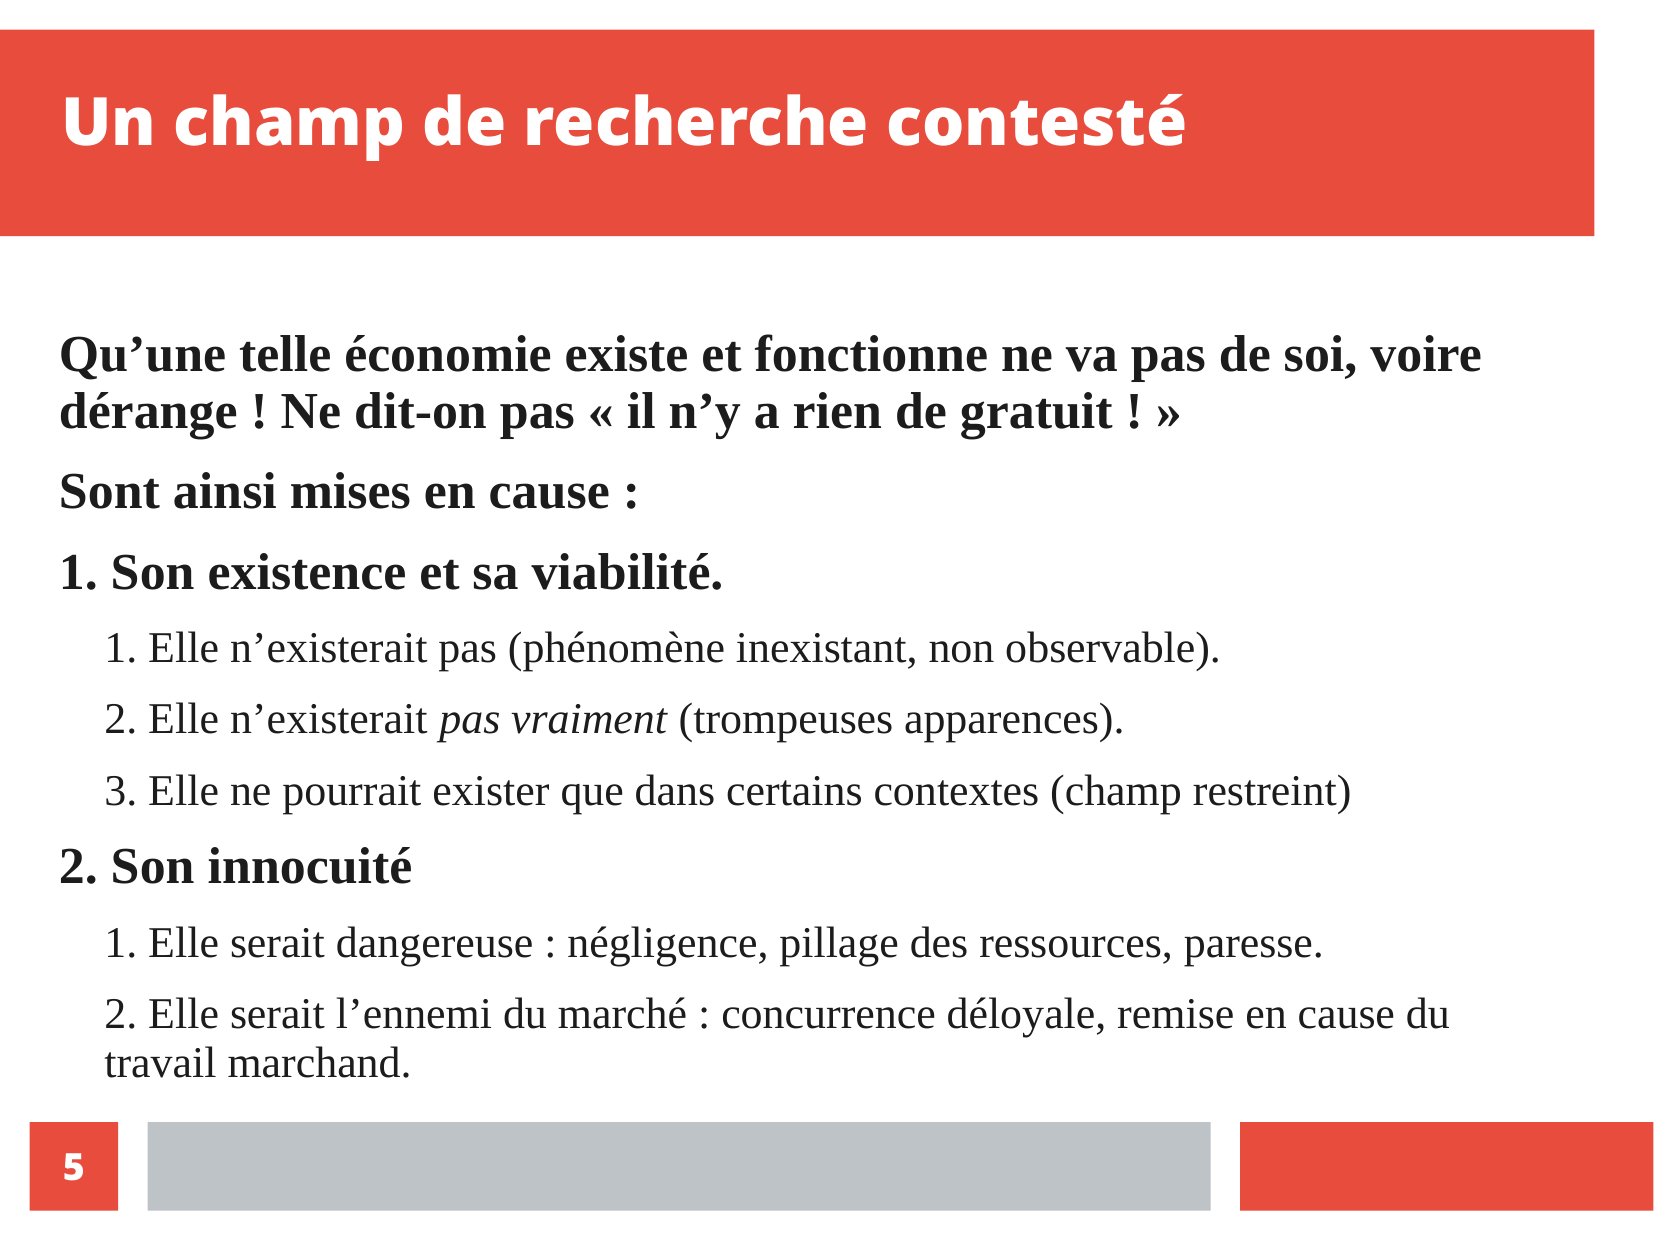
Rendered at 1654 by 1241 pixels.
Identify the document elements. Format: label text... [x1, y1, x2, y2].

title Un champ de recherche contesté [61, 64, 1597, 166]
list Qu’une telle économie existe et fonctionne ne va pas de soi, voire dérange ! Ne dit-on pas « il n’y a rien de gratuit ! » Sont ainsi mises en cause : 1. Son existence et sa viabilité. 1. Elle n’existerait pas (phénomène inexistant, non observable). 2. Elle n’existerait pas vraiment (trompeuses apparences). 3. Elle ne pourrait exister que dans certains contextes (champ restreint) 2. Son innocuité 1. Elle serait dangereuse : négligence, pillage des ressources, paresse. 2. Elle serait l’ennemi du marché : concurrence déloyale, remise en cause du travail marchand. [59, 324, 1565, 1093]
